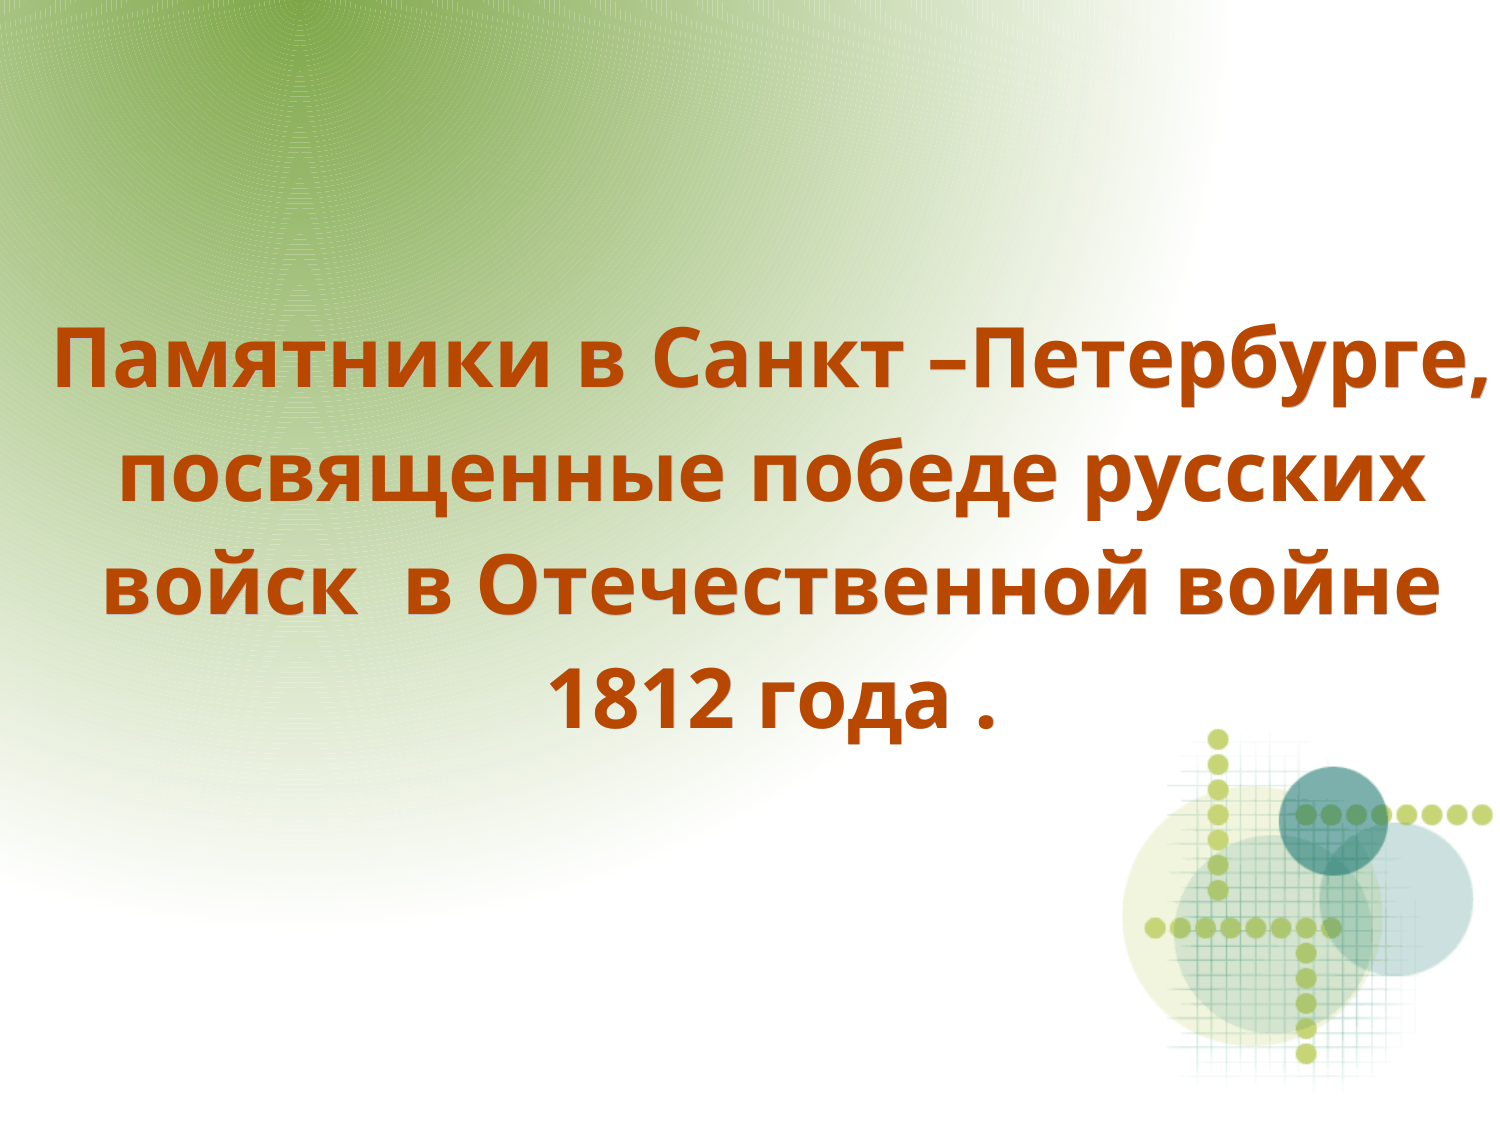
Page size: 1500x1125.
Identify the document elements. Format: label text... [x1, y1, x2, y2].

picture [1110, 916, 1500, 1098]
text_box Памятники в Санкт –Петербурге, посвященные победе русских войск в Отечественной войне 1812 года . [29, 33, 1500, 916]
